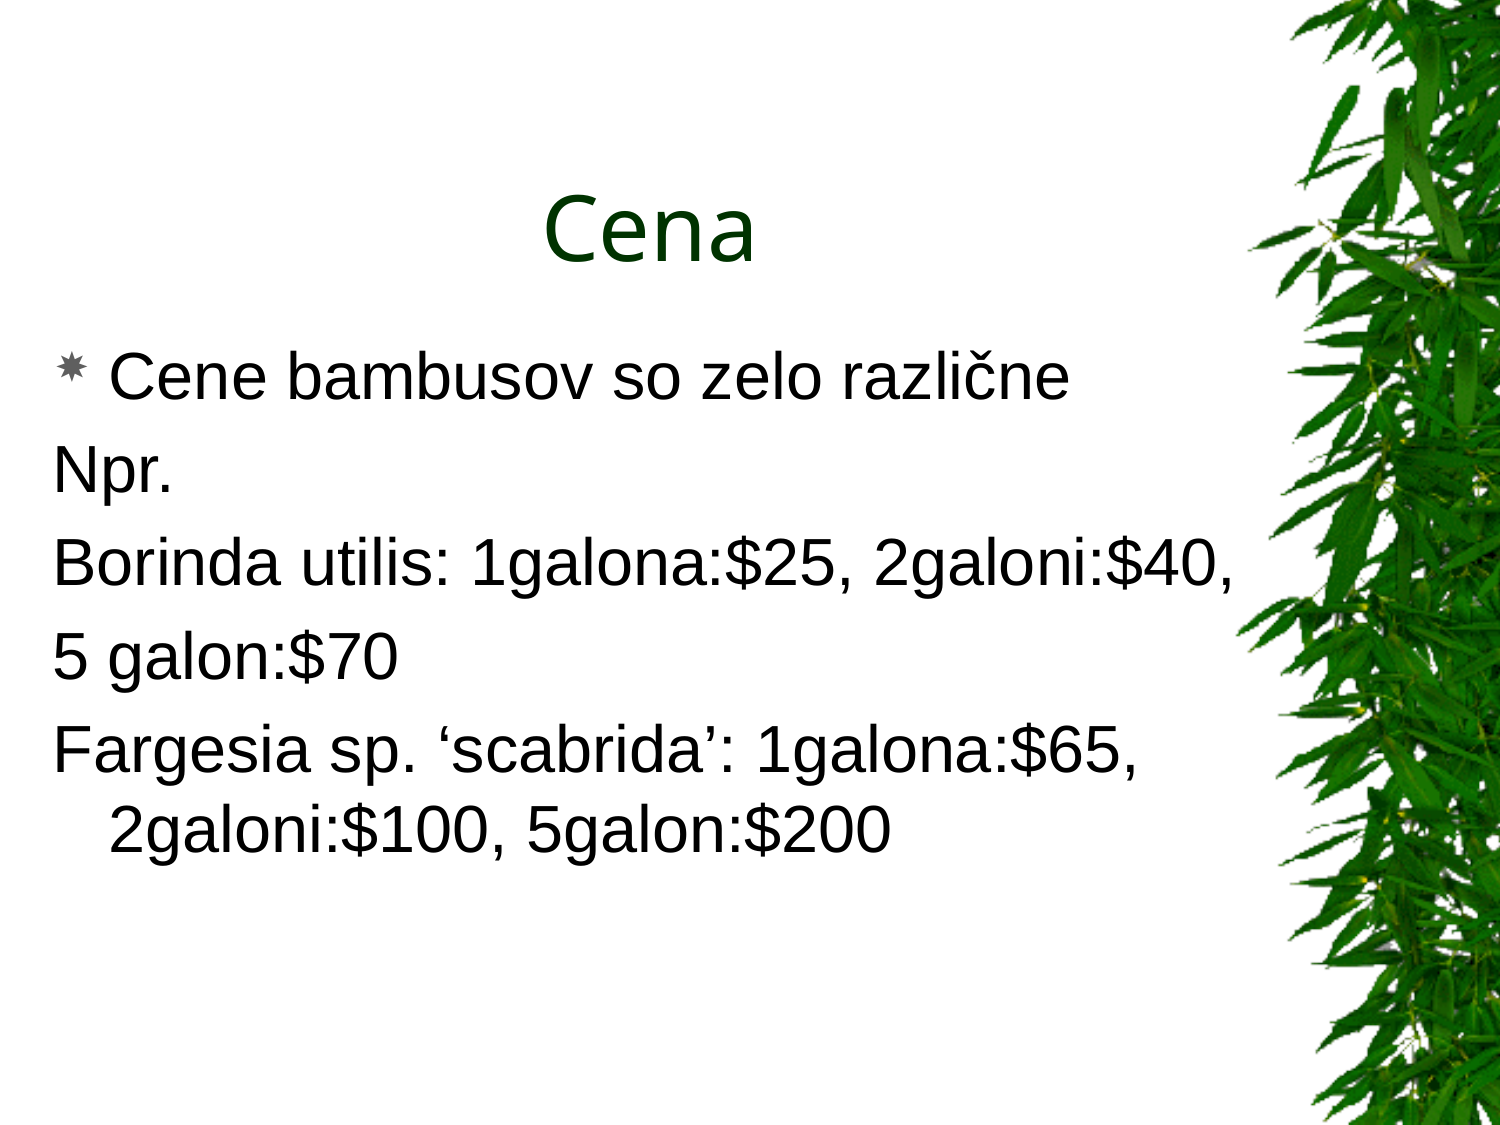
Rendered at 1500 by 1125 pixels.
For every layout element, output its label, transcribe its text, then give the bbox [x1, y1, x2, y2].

title Cena [37, 162, 1263, 288]
picture [1206, 0, 1500, 1125]
list Cene bambusov so zelo različne Npr. Borinda utilis: 1galona:$25, 2galoni:$40, 5 galon:$70 Fargesia sp. ‘scabrida’: 1galona:$65, 2galoni:$100, 5galon:$200 [37, 324, 1275, 1000]
